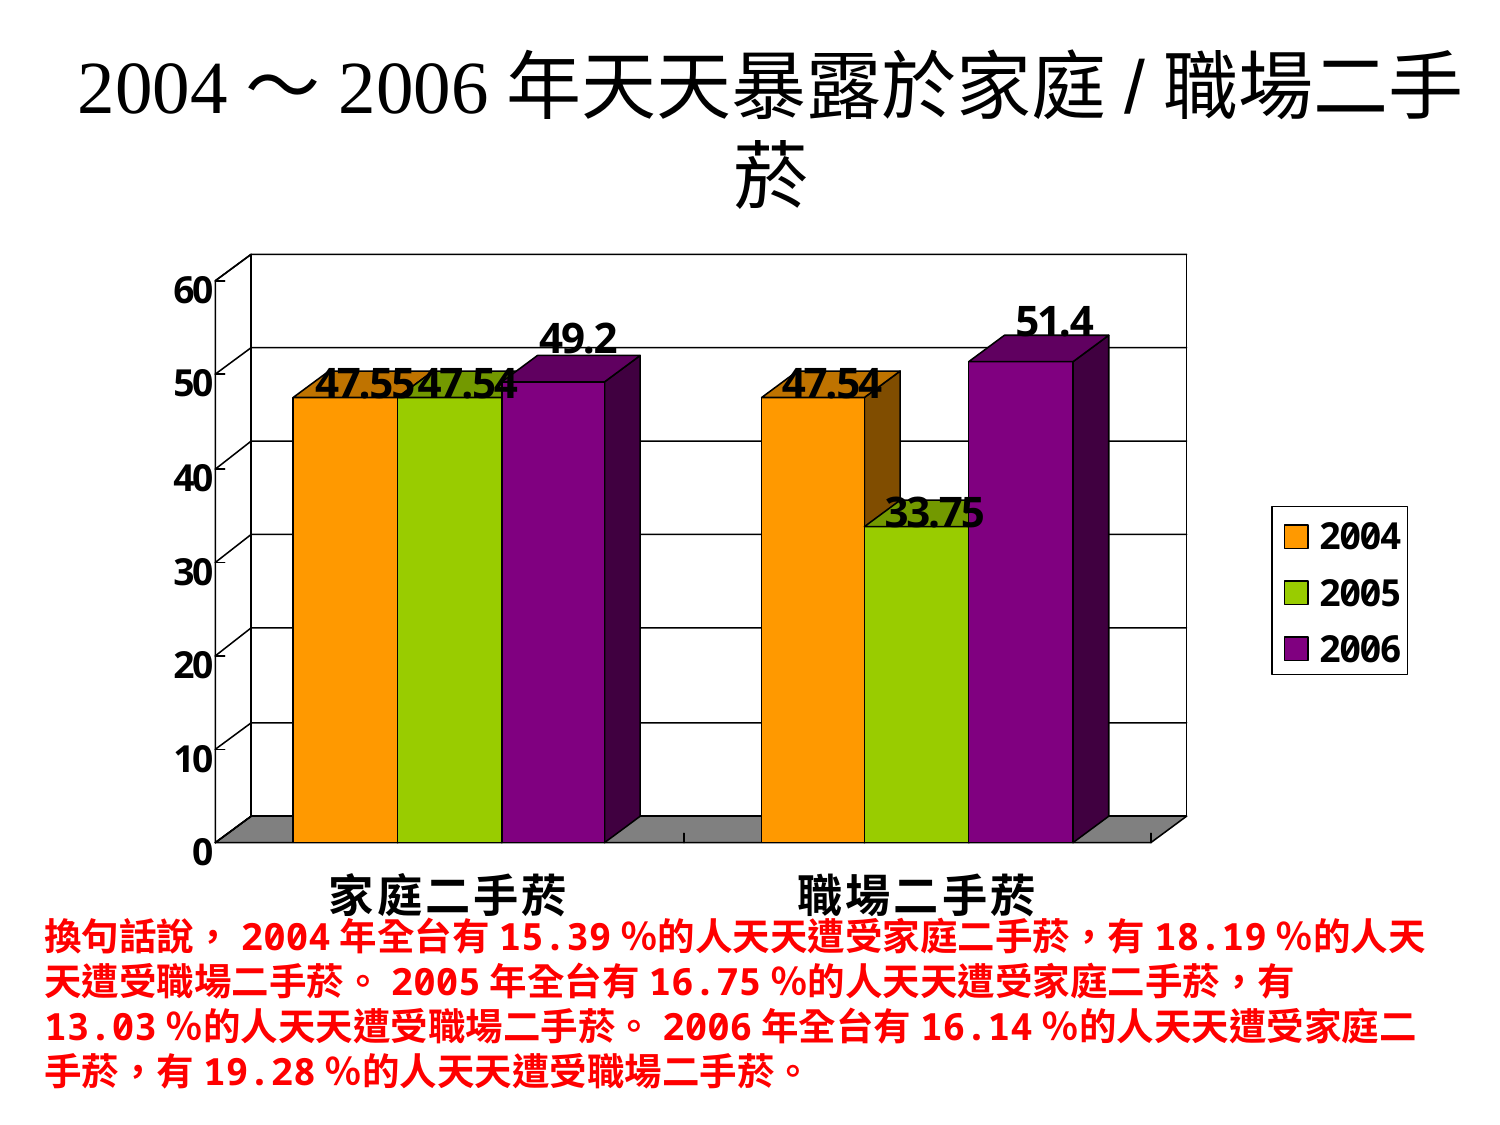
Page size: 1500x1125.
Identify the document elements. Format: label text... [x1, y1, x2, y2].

chart [76, 220, 1424, 904]
title 2004～2006年天天暴露於家庭/職場二手菸 [41, 31, 1500, 219]
text_box 換句話說，2004年全台有15.39％的人天天遭受家庭二手菸，有18.19％的人天天遭受職場二手菸。2005年全台有16.75％的人天天遭受家庭二手菸，有13.03％的人天天遭受職場二手菸。2006年全台有16.14％的人天天遭受家庭二手菸，有19.28％的人天天遭受職場二手菸。 [29, 904, 1465, 1101]
